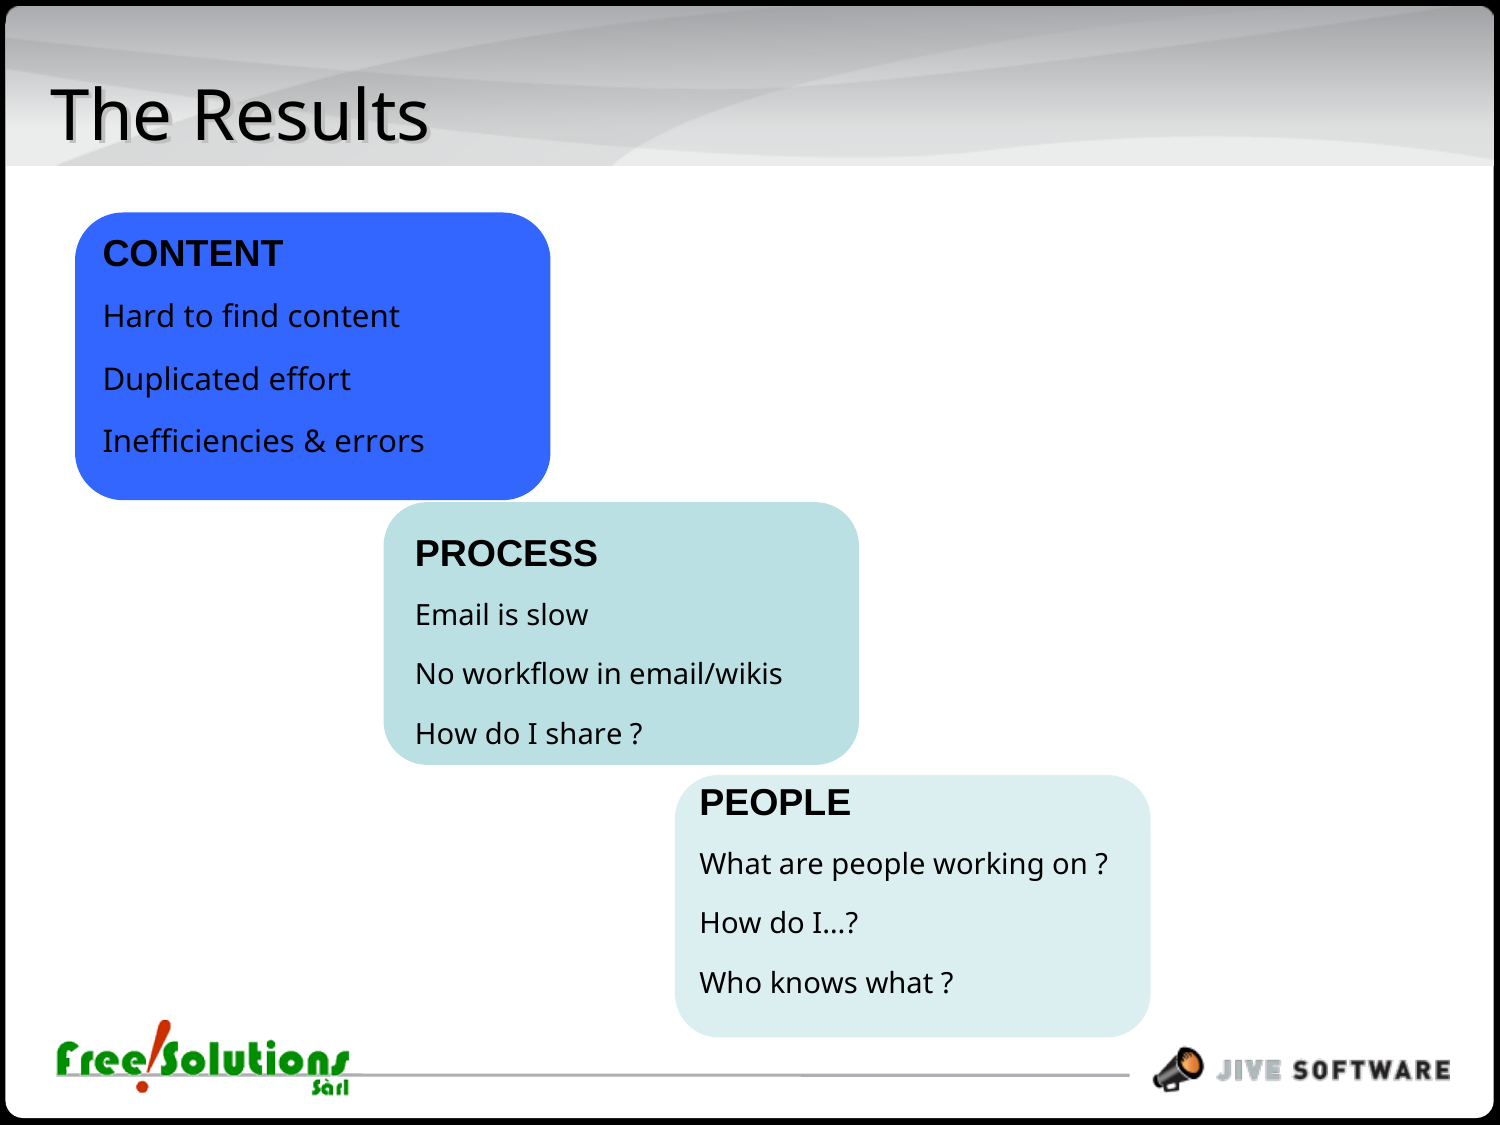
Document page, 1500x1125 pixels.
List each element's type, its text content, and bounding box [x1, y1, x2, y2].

text_box [75, 228, 87, 484]
text_box PEOPLE What are people working on ? How do I…? Who knows what ? [684, 773, 1245, 1010]
text_box [91, 212, 551, 501]
picture [1142, 1035, 1450, 1105]
text_box [488, 502, 859, 749]
picture [55, 1017, 351, 1099]
text_box [409, 761, 834, 765]
text_box CONTENT Hard to find content Duplicated effort Inefficiencies & errors [87, 224, 488, 534]
text_box [674, 792, 1148, 1038]
text_box [383, 534, 399, 755]
text_box The Results [50, 37, 1407, 188]
text_box PROCESS Email is slow No workflow in email/wikis How do I share ? [399, 524, 849, 761]
picture [6, 6, 1494, 166]
